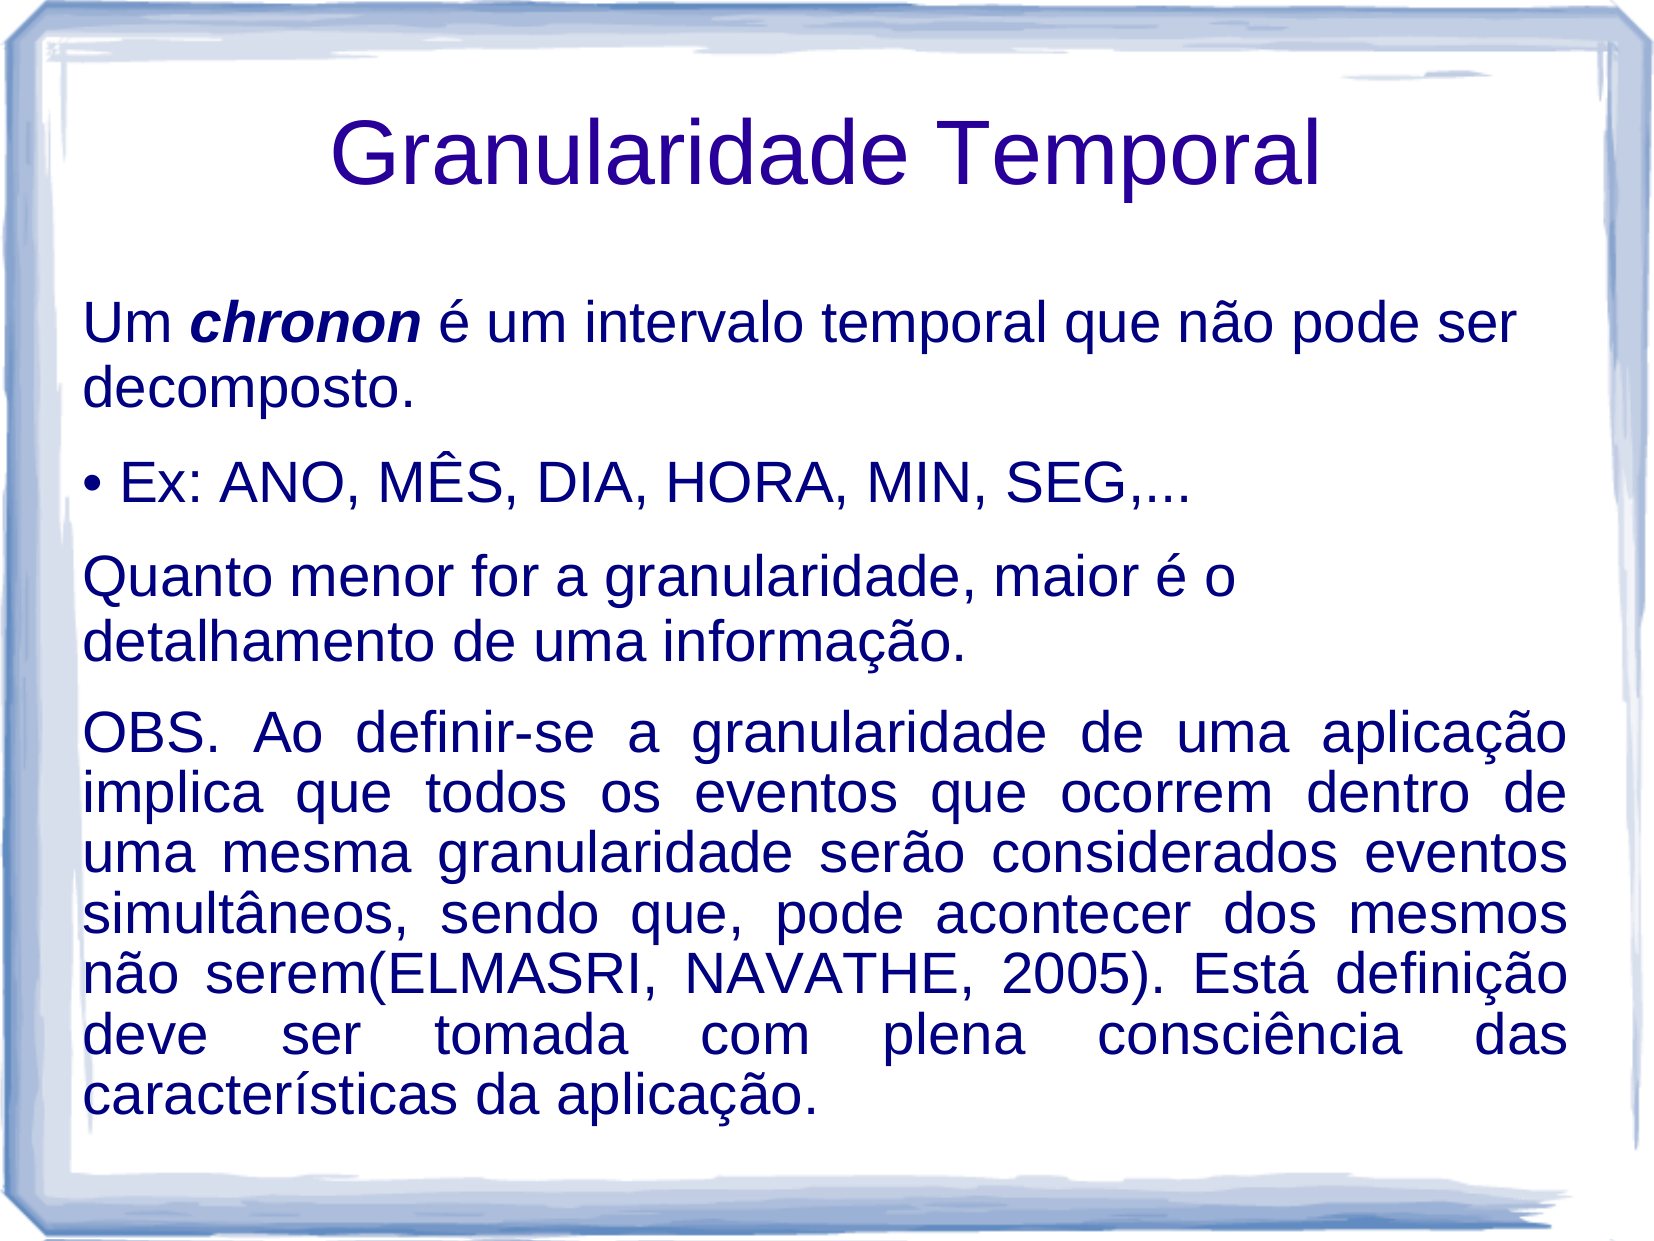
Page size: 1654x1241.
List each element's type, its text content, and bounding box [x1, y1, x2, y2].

picture [0, 0, 1654, 1241]
title Granularidade Temporal [82, 49, 1571, 257]
list Um chronon é um intervalo temporal que não pode ser decomposto. • Ex: ANO, MÊS, DIA, HORA, MIN, SEG,... Quanto menor for a granularidade, maior é o detalhamento de uma informação. OBS. Ao definir-se a granularidade de uma aplicação implica que todos os eventos que ocorrem dentro de uma mesma granularidade serão considerados eventos simultâneos, sendo que, pode acontecer dos mesmos não serem(ELMASRI, NAVATHE, 2005). Está definição deve ser tomada com plena consciência das características da aplicação. [82, 290, 1571, 1126]
